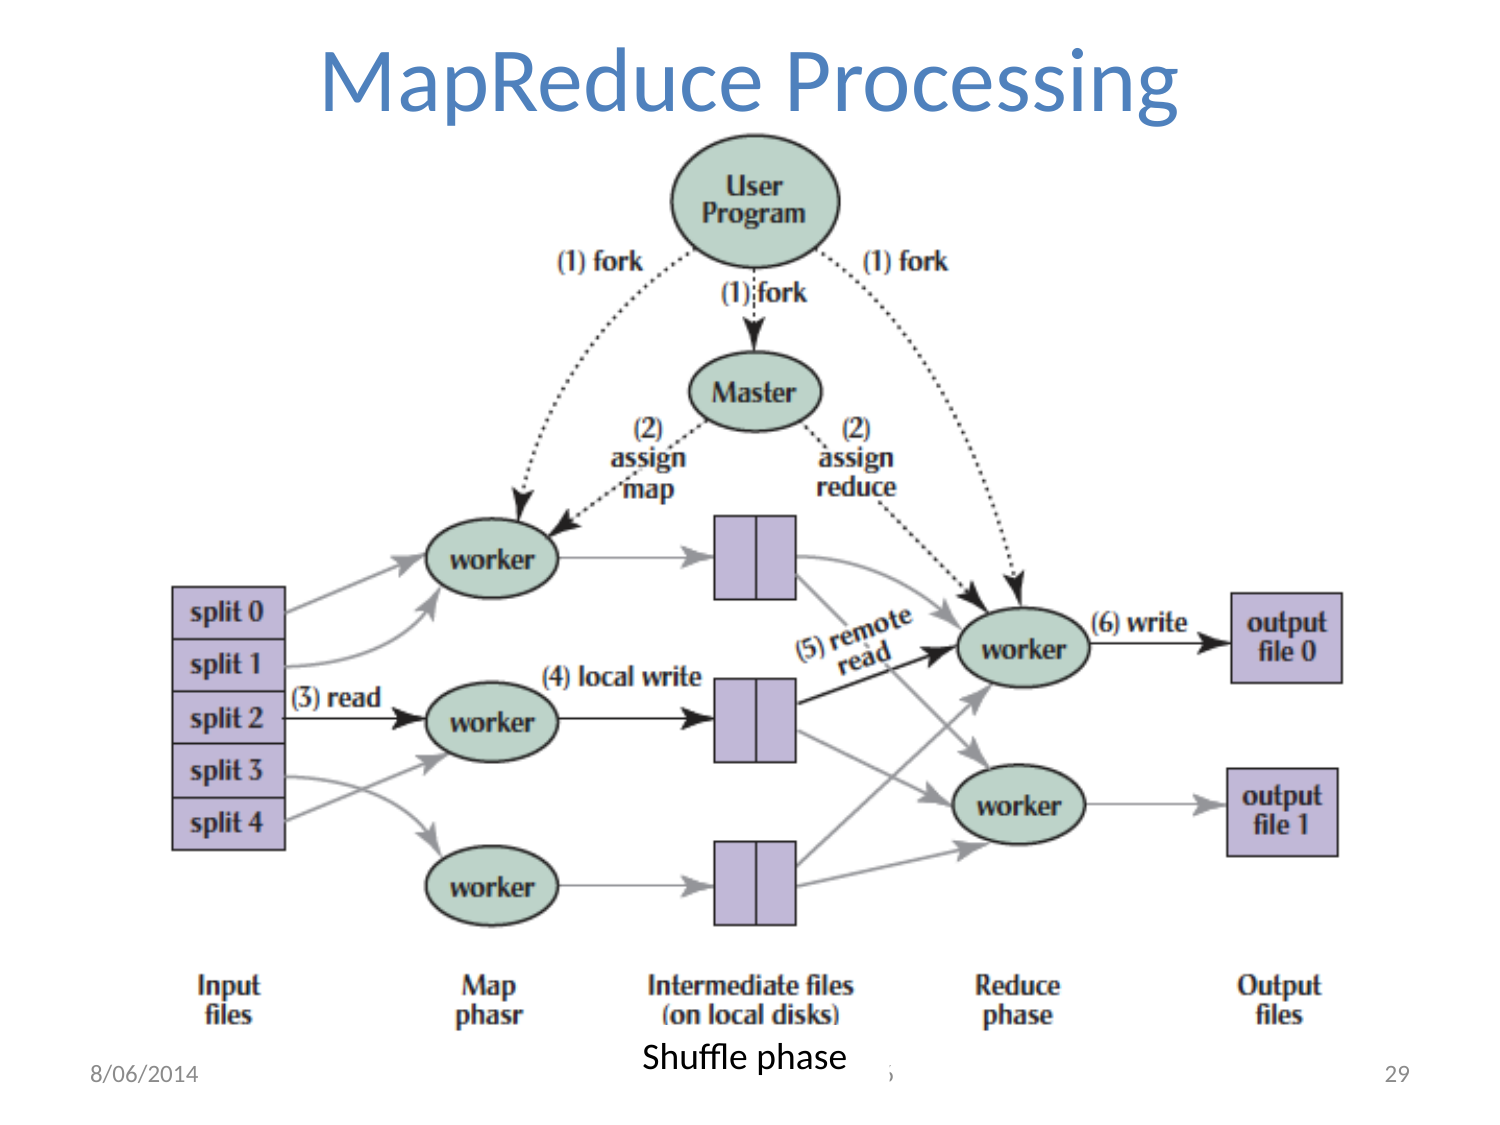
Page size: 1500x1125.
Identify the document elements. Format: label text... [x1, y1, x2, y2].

slide_number <number> [1074, 1042, 1425, 1103]
text_box Shuffle phase [599, 1024, 890, 1085]
footer Summer 2014 -- Lecture #26 [512, 1042, 988, 1103]
text_box MapReduce Processing [74, 0, 1425, 150]
slide_number 8/06/2014 [75, 1042, 425, 1103]
picture [149, 150, 1356, 1054]
